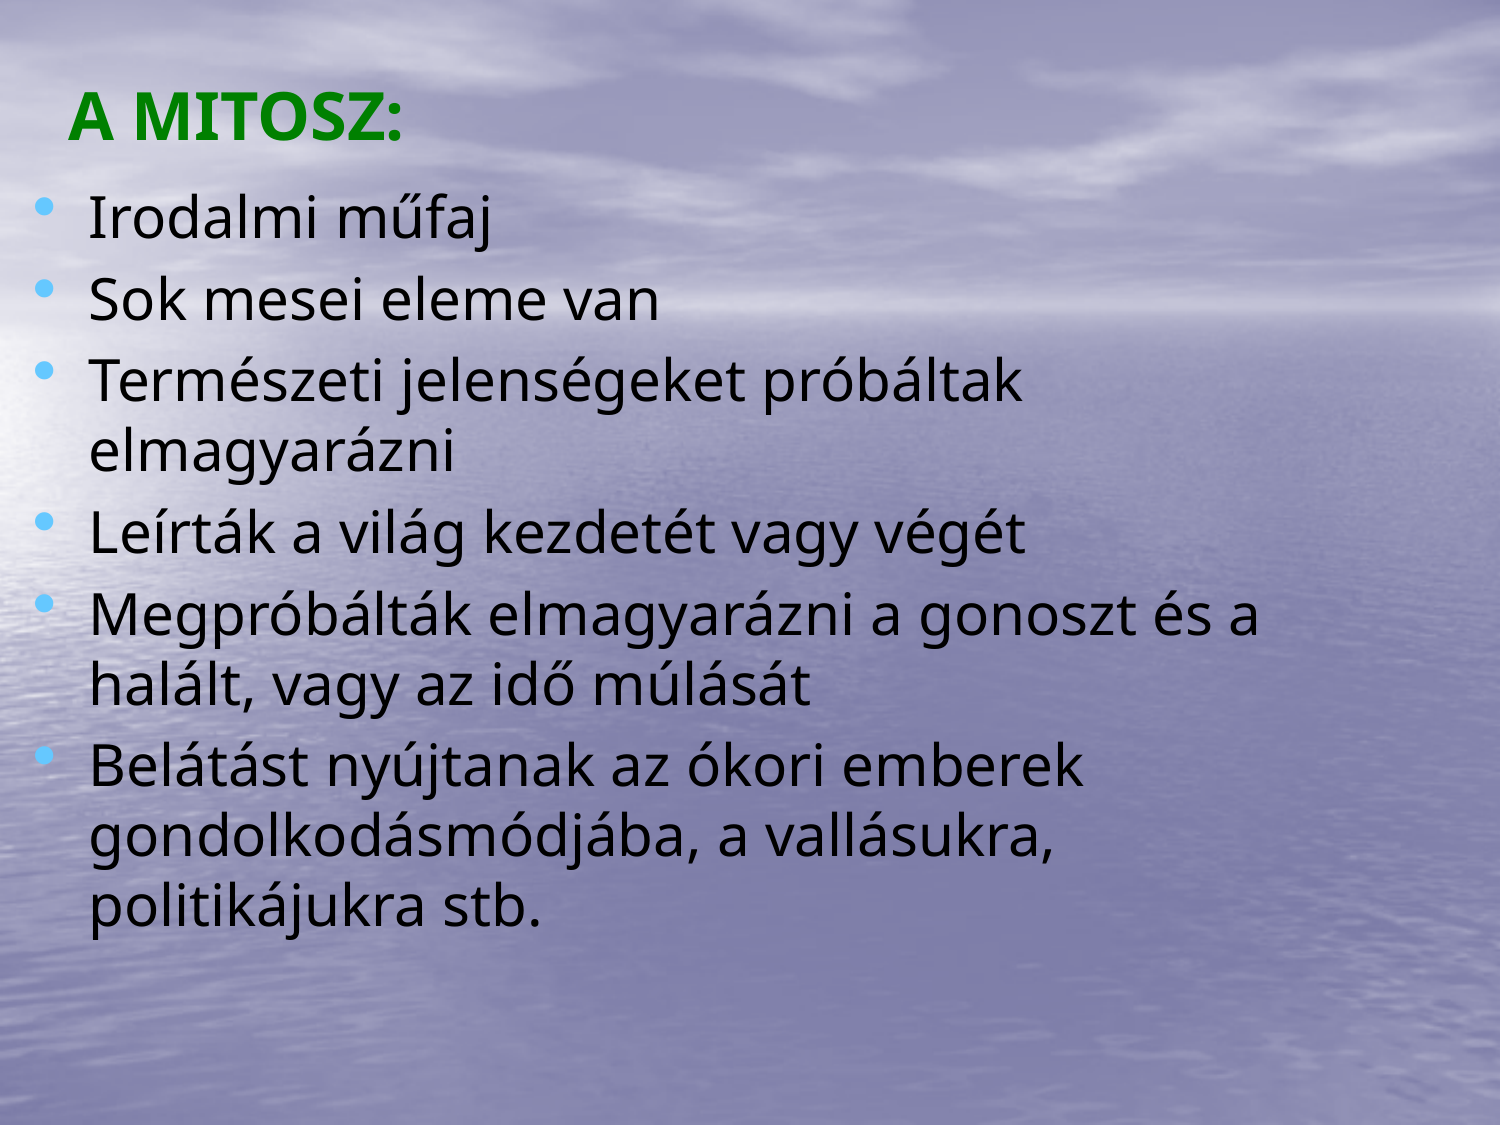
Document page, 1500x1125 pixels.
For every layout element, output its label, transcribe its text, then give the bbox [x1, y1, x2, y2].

picture [358, 848, 372, 852]
picture [322, 848, 337, 852]
picture [928, 848, 942, 852]
picture [725, 848, 739, 852]
picture [509, 848, 524, 852]
picture [629, 848, 643, 852]
picture [593, 848, 607, 852]
picture [134, 848, 149, 852]
picture [1016, 848, 1030, 852]
picture [206, 848, 220, 852]
picture [0, 0, 1500, 1125]
picture [661, 848, 675, 852]
picture [865, 848, 879, 852]
title A MITOSZ: [53, 0, 1404, 228]
picture [241, 848, 256, 852]
picture [544, 848, 558, 852]
picture [98, 848, 113, 852]
picture [802, 848, 816, 852]
picture [391, 848, 405, 852]
list Irodalmi műfaj Sok mesei eleme van Természeti jelenségeket próbáltak elmagyarázni Leírták a világ kezdetét vagy végét Megpróbálták elmagyarázni a gonoszt és a halált, vagy az idő múlását Belátást nyújtanak az ókori emberek gondolkodásmódjába, a vallásukra, politikájukra stb. [17, 172, 1368, 848]
